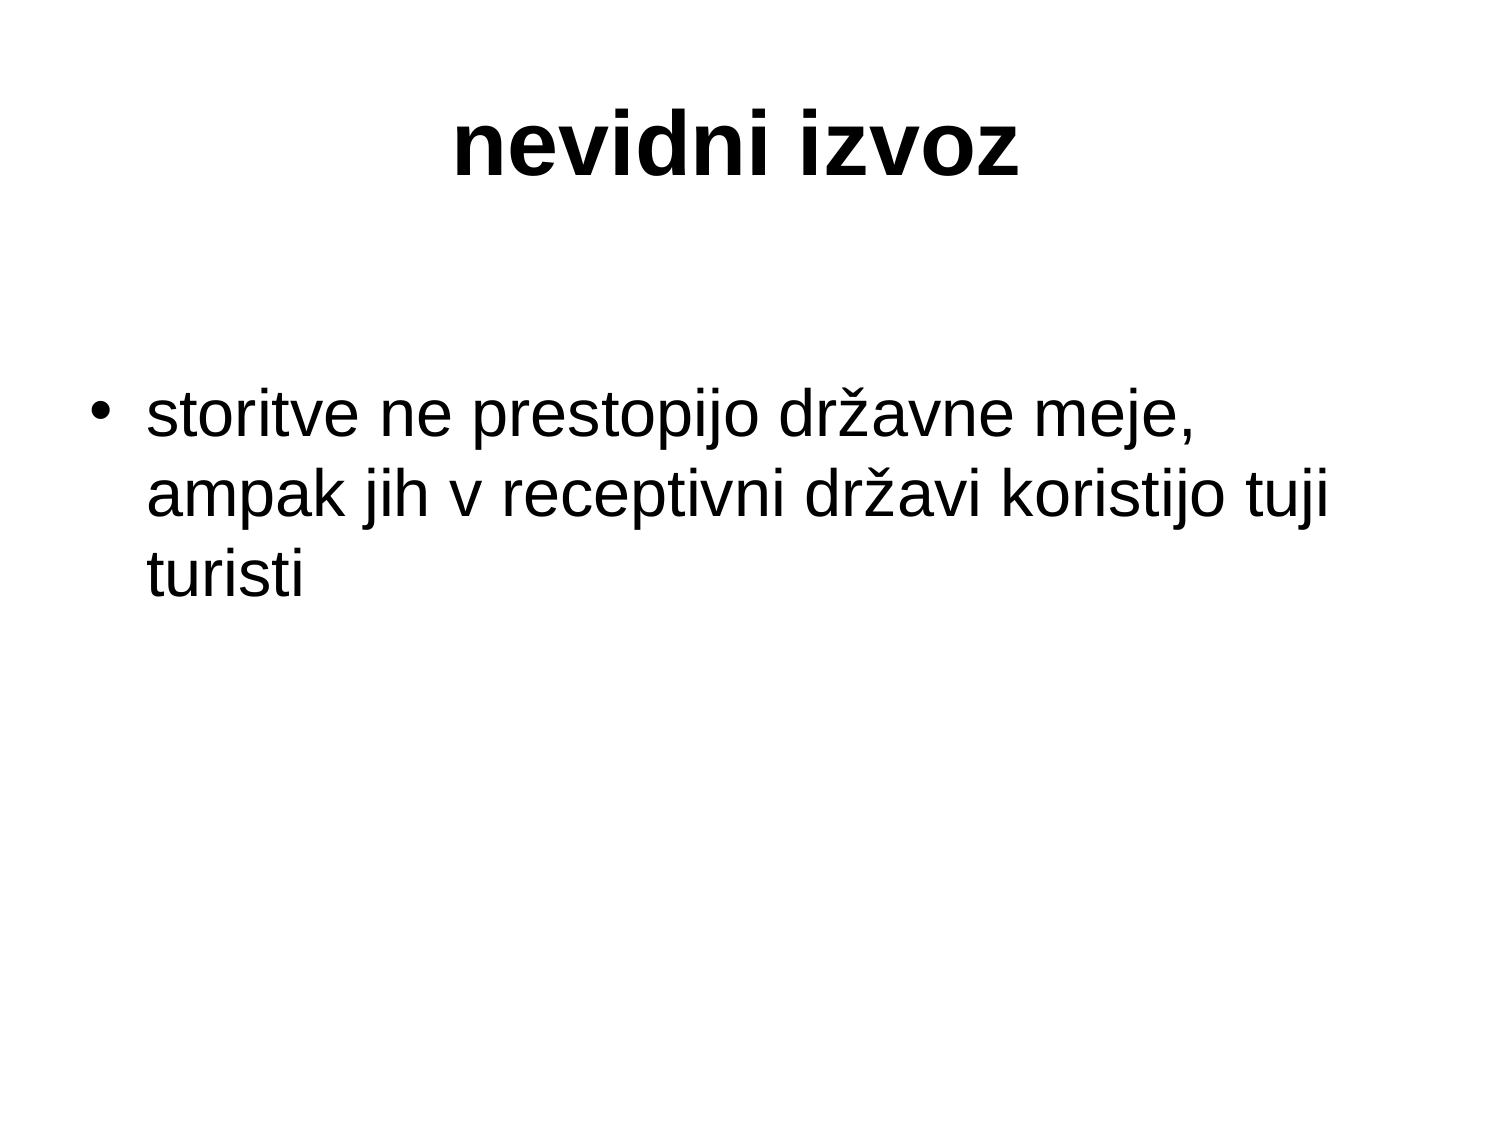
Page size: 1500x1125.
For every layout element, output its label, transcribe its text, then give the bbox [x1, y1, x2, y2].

title nevidni izvoz [75, 45, 1426, 233]
list storitve ne prestopijo državne meje, ampak jih v receptivni državi koristijo tuji turisti [75, 361, 1426, 1006]
